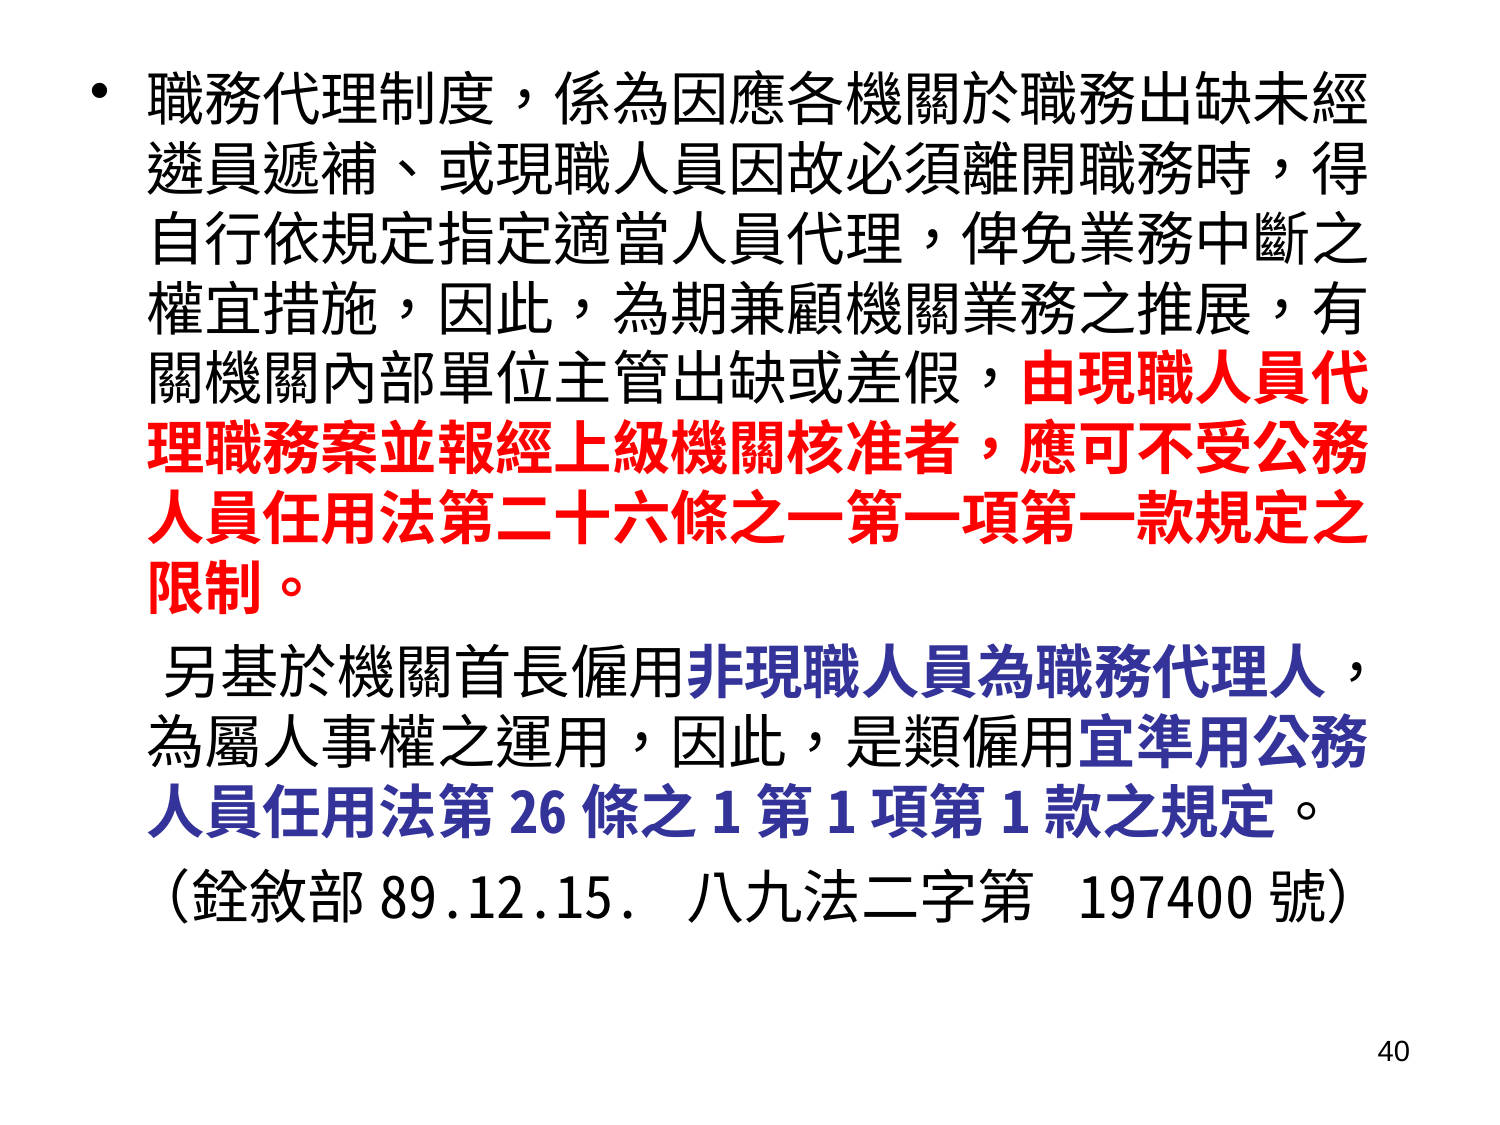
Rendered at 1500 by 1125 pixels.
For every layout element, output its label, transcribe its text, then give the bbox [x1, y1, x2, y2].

list 職務代理制度，係為因應各機關於職務出缺未經遴員遞補、或現職人員因故必須離開職務時，得自行依規定指定適當人員代理，俾免業務中斷之權宜措施，因此，為期兼顧機關業務之推展，有關機關內部單位主管出缺或差假，由現職人員代理職務案並報經上級機關核准者，應可不受公務人員任用法第二十六條之一第一項第一款規定之限制。 另基於機關首長僱用非現職人員為職務代理人，為屬人事權之運用，因此，是類僱用宜準用公務人員任用法第26條之1第1項第1款之規定。 （銓敘部89.12.15. 八九法二字第 197400號） [75, 54, 1426, 1005]
